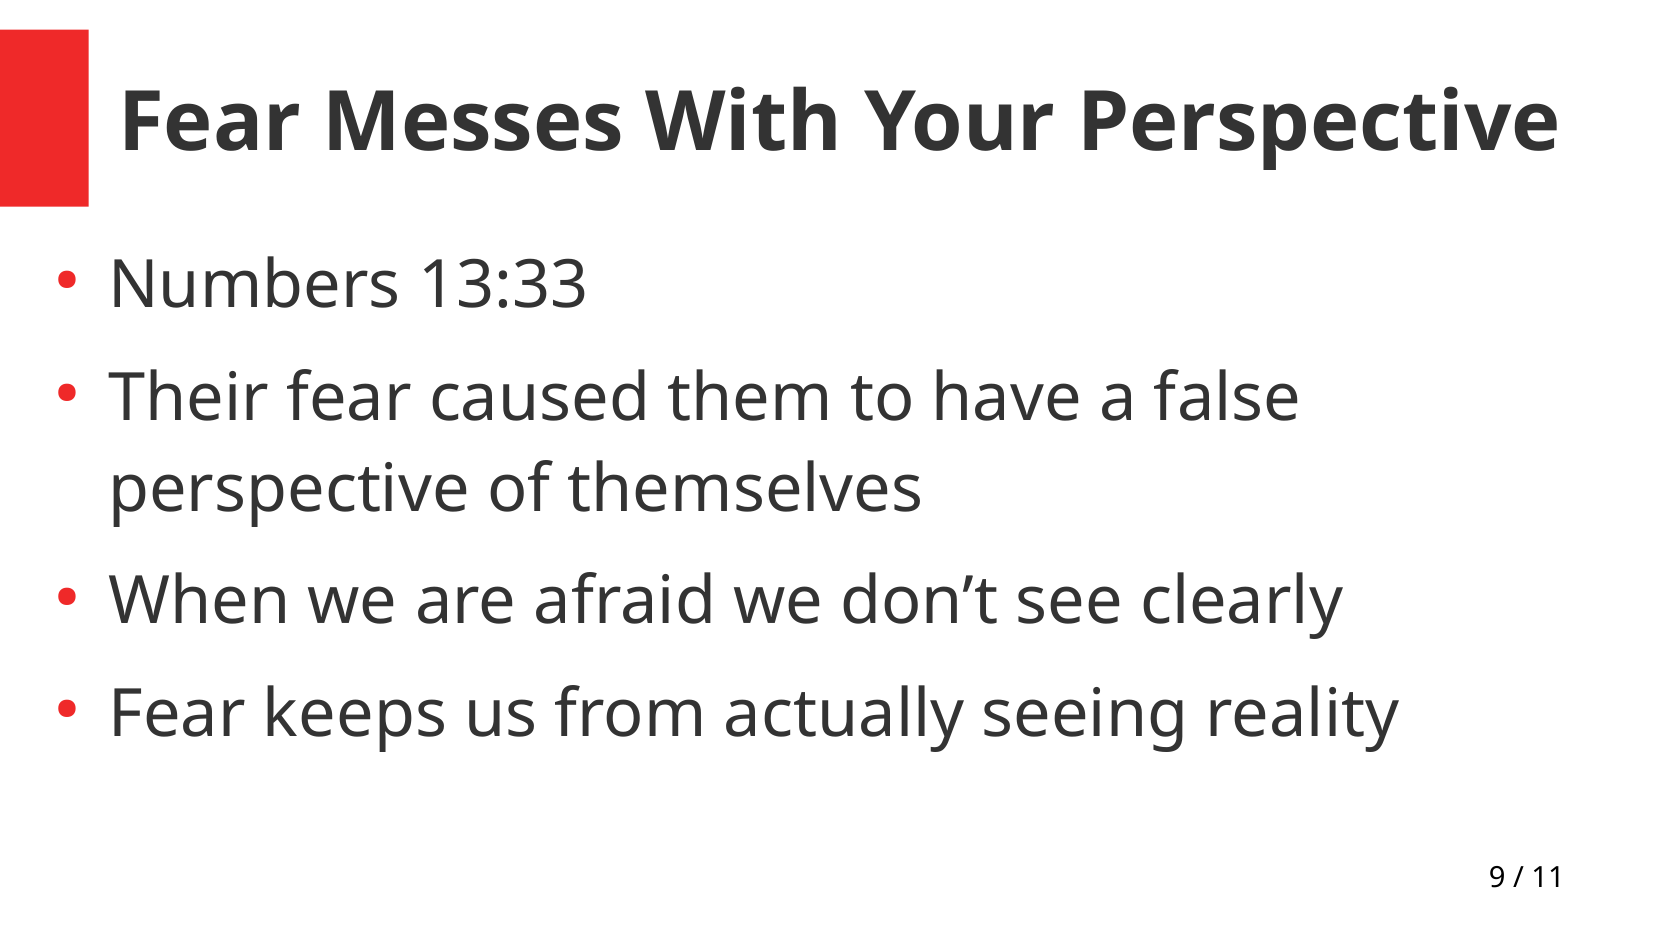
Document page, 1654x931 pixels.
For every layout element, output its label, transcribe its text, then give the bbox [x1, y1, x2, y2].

list Numbers 13:33 Their fear caused them to have a false perspective of themselves When we are afraid we don’t see clearly Fear keeps us from actually seeing reality [37, 236, 1613, 826]
title Fear Messes With Your Perspective [118, 29, 1595, 207]
